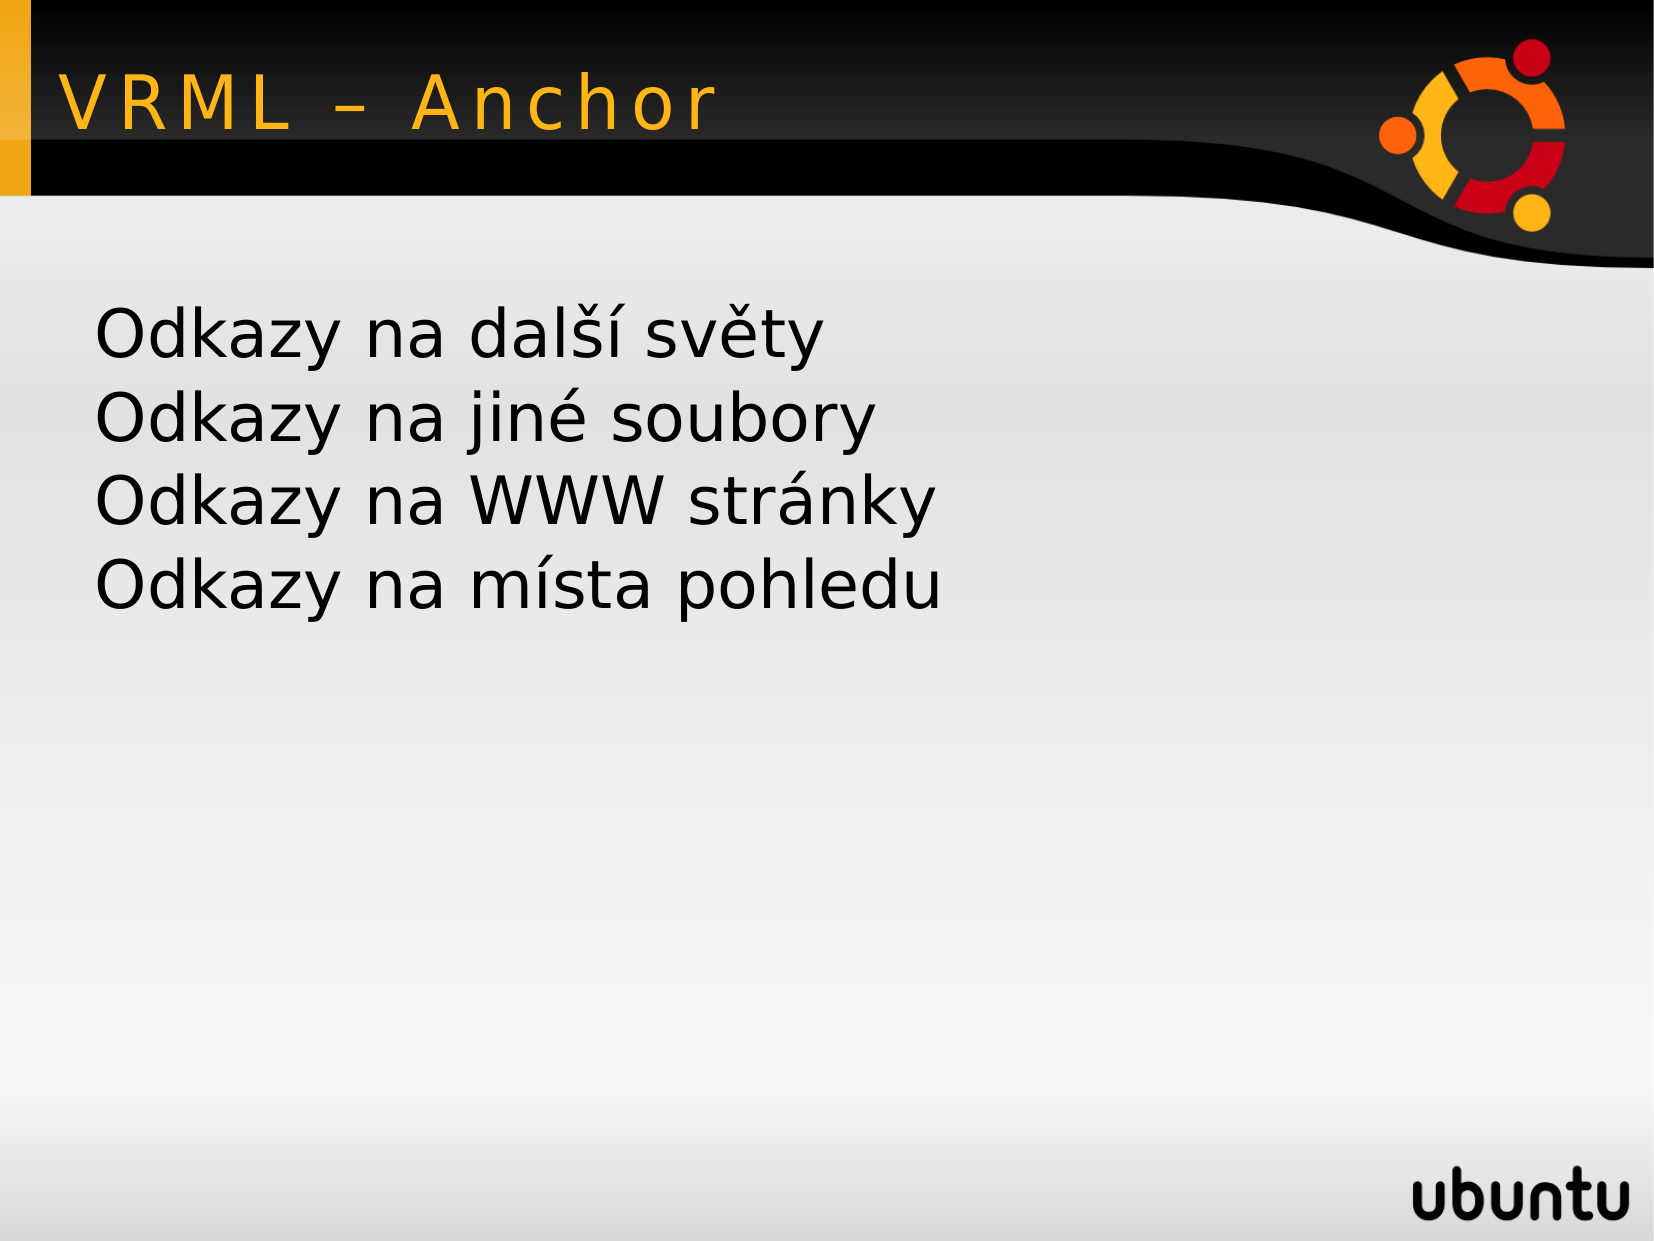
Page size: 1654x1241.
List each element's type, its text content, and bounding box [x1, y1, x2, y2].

title VRML – Anchor [59, 29, 1270, 178]
picture [0, 0, 1654, 1241]
list Odkazy na další světy Odkazy na jiné soubory Odkazy na WWW stránky Odkazy na místa pohledu [76, 295, 1565, 1114]
